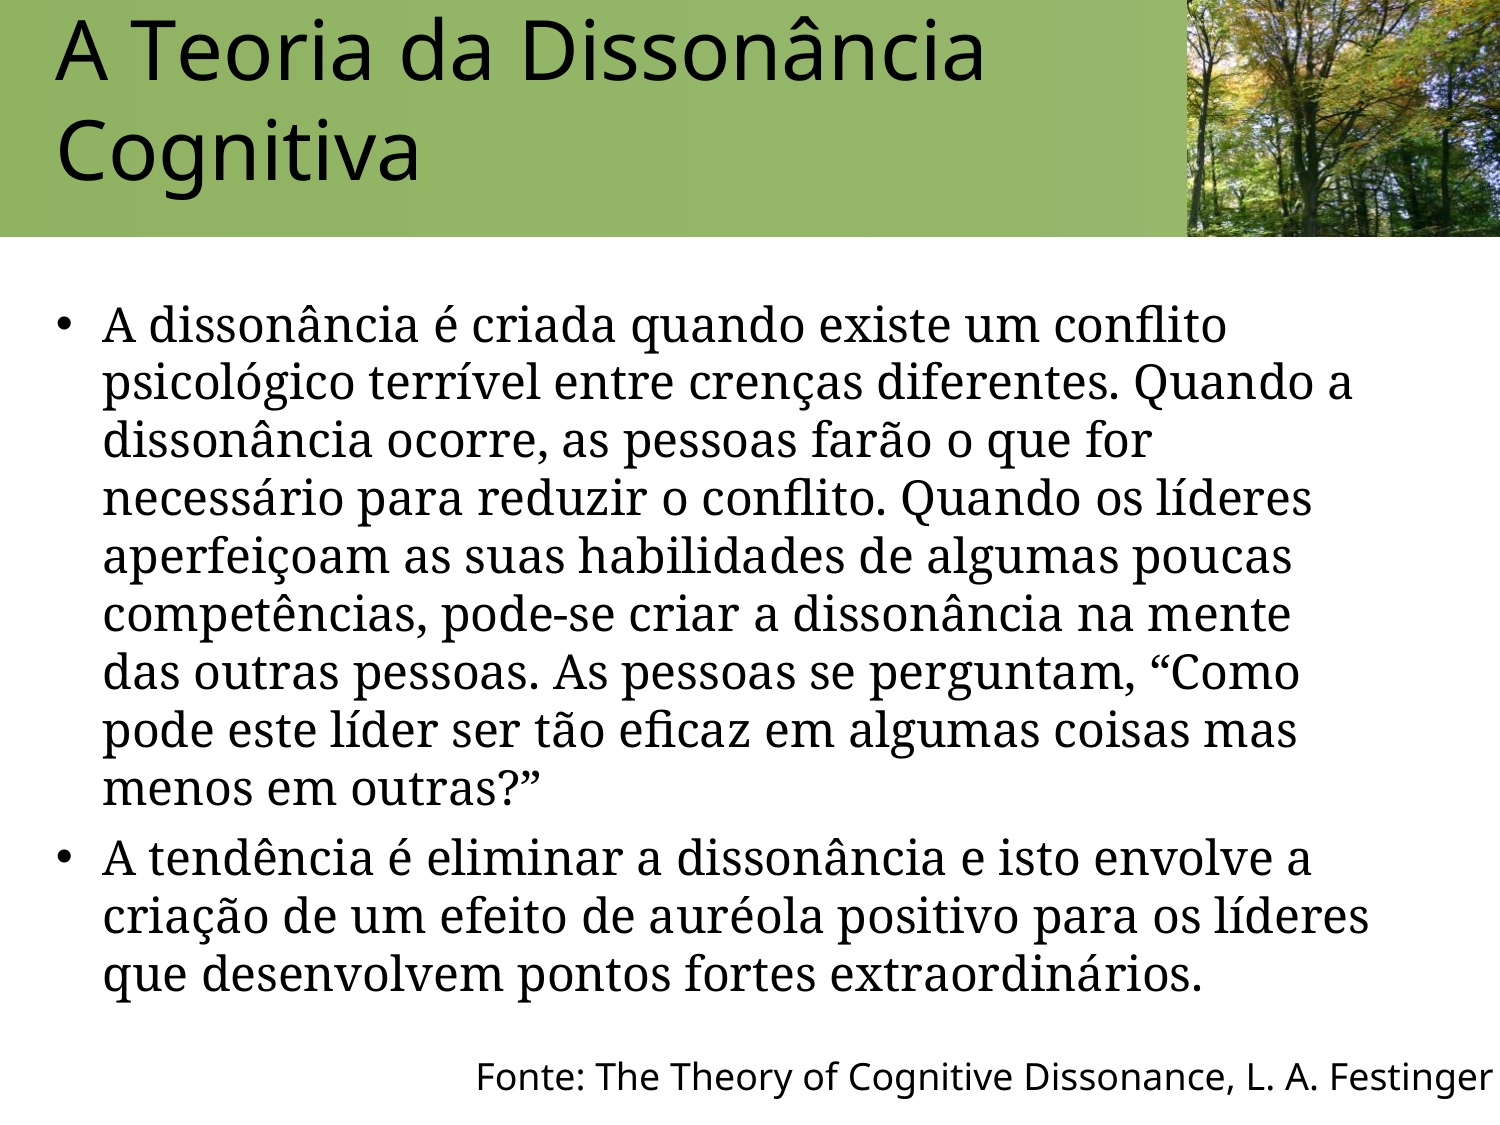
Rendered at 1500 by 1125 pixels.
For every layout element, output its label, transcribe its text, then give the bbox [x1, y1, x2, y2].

text_box Fonte: The Theory of Cognitive Dissonance, L. A. Festinger [460, 1045, 1447, 1106]
picture [1187, 0, 1500, 237]
title A Teoria da Dissonância Cognitiva [41, 21, 1164, 173]
list A dissonância é criada quando existe um conflito psicológico terrível entre crenças diferentes. Quando a dissonância ocorre, as pessoas farão o que for necessário para reduzir o conflito. Quando os líderes aperfeiçoam as suas habilidades de algumas poucas competências, pode-se criar a dissonância na mente das outras pessoas. As pessoas se perguntam, “Como pode este líder ser tão eficaz em algumas coisas mas menos em outras?” A tendência é eliminar a dissonância e isto envolve a criação de um efeito de auréola positivo para os líderes que desenvolvem pontos fortes extraordinários. [41, 286, 1392, 1029]
